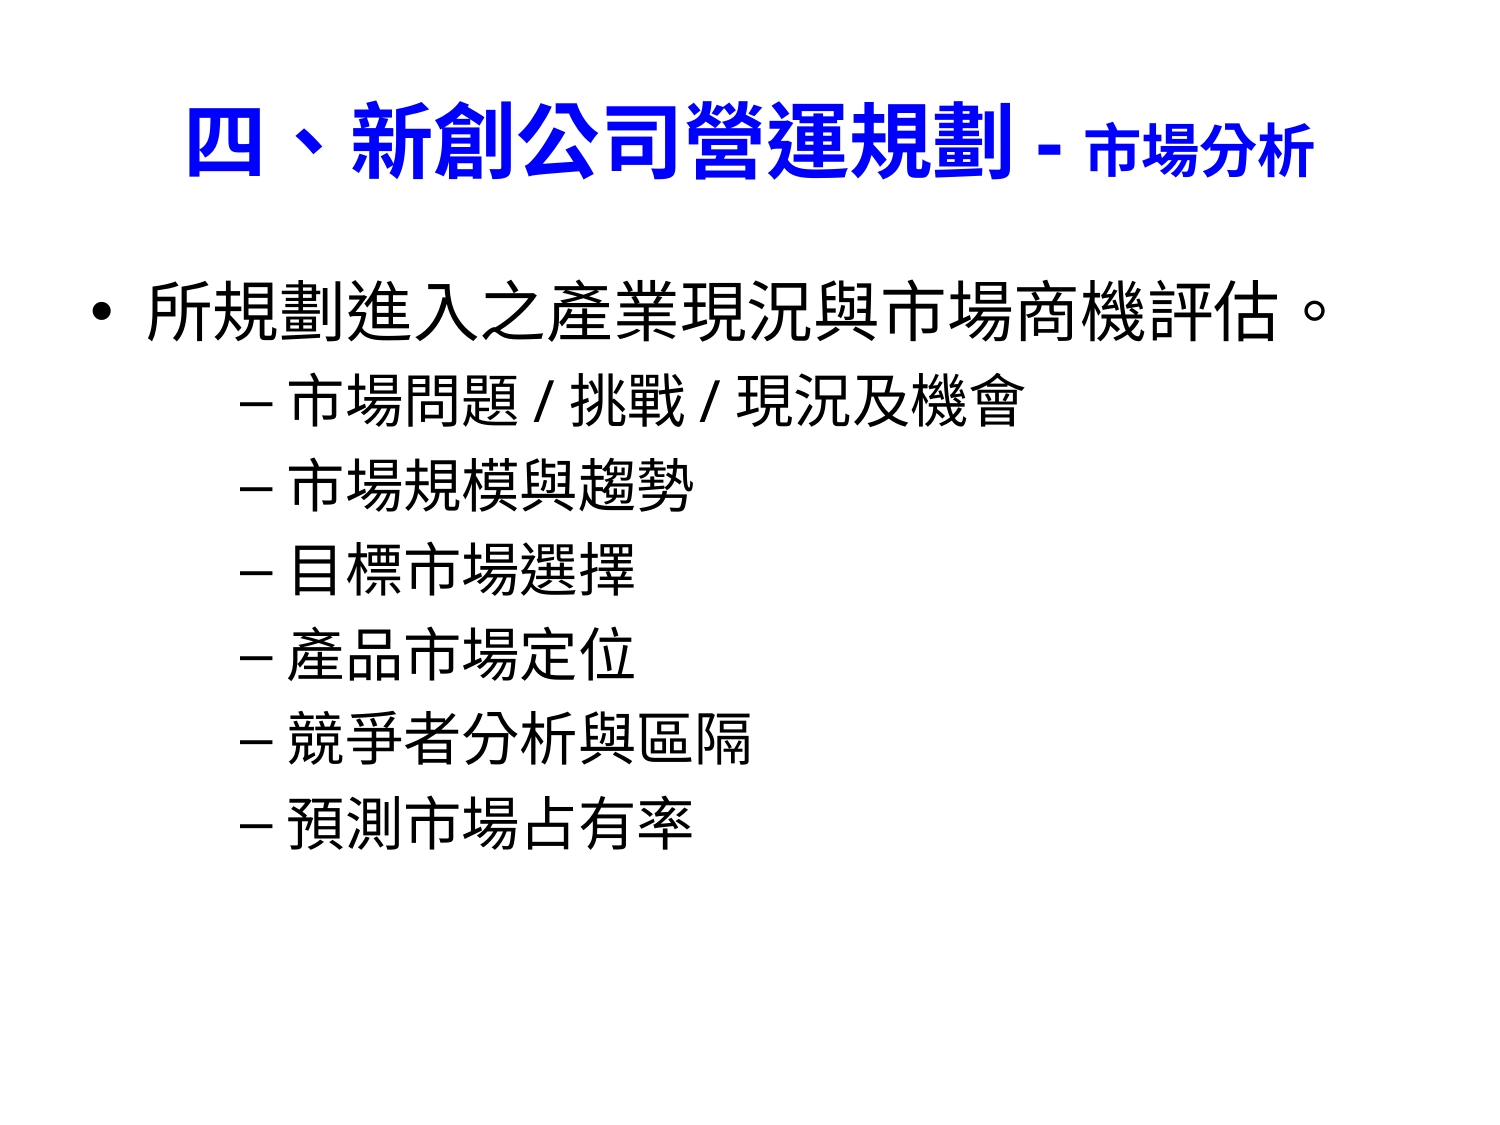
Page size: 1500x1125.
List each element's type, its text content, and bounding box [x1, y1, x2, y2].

list 所規劃進入之產業現況與市場商機評估。 市場問題/挑戰/現況及機會 市場規模與趨勢 目標市場選擇 產品市場定位 競爭者分析與區隔 預測市場占有率 [75, 219, 1426, 963]
title 四、新創公司營運規劃-市場分析 [75, 32, 1426, 219]
